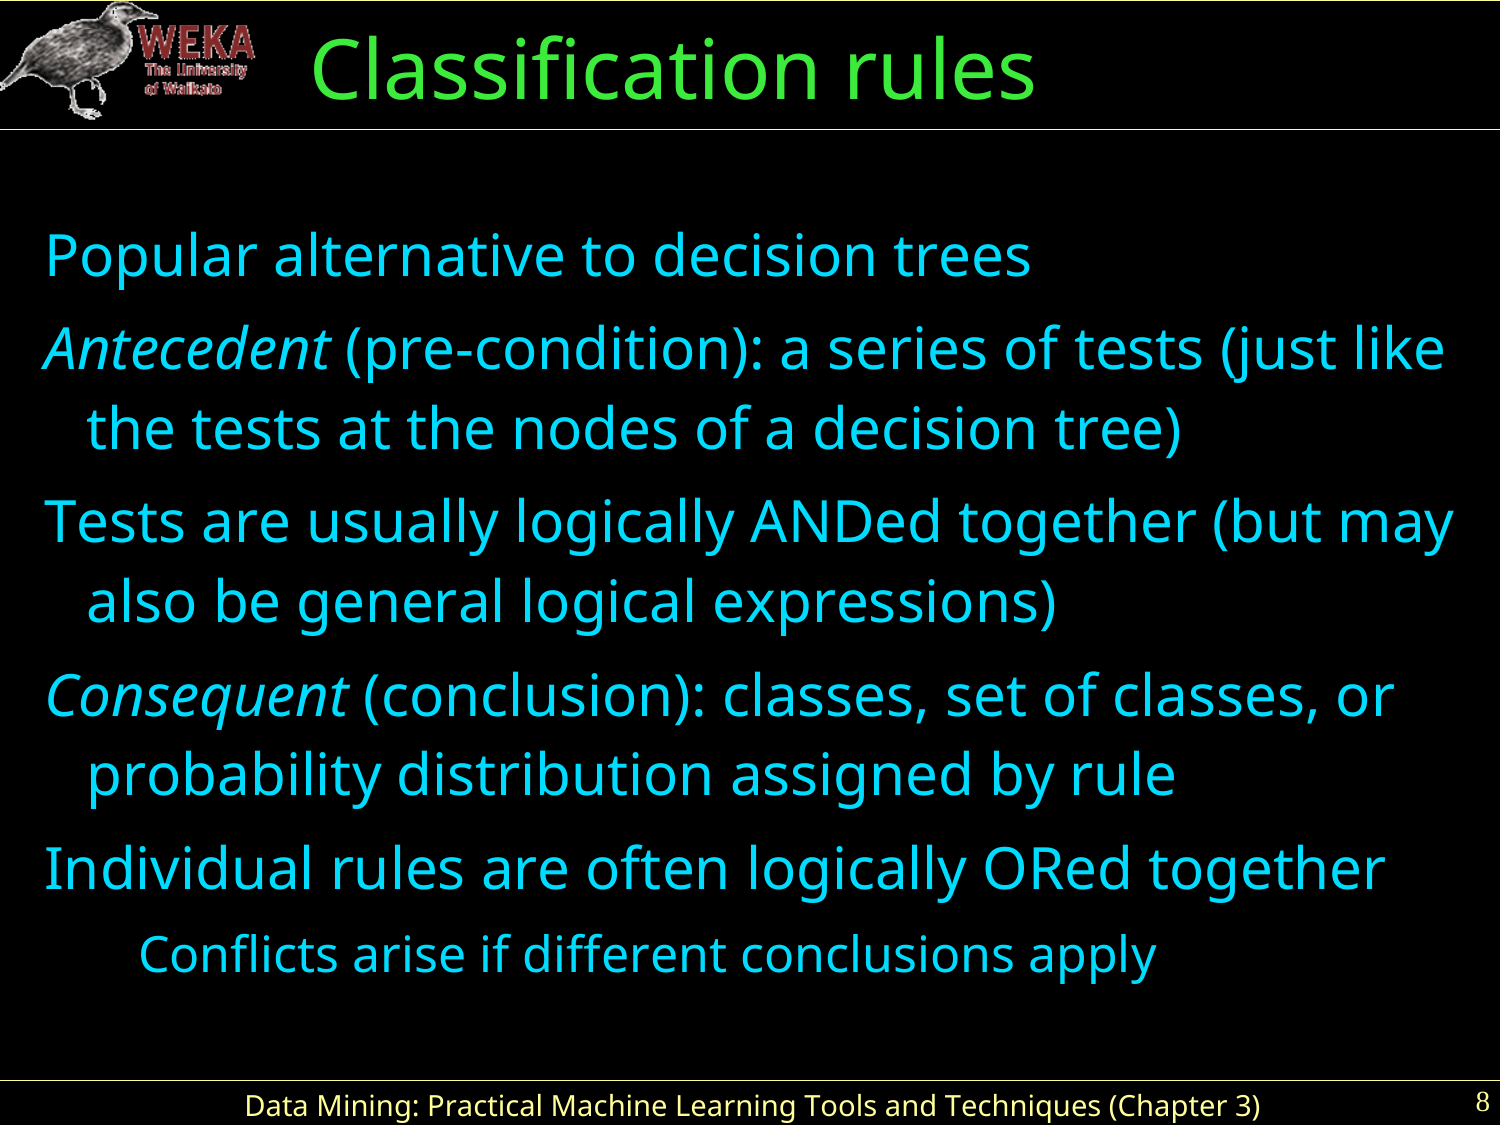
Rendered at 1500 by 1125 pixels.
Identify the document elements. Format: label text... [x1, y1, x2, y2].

picture [0, 1, 266, 129]
title Classification rules [295, 0, 1500, 148]
text_box Popular alternative to decision trees Antecedent (pre-condition): a series of tests (just like the tests at the nodes of a decision tree) Tests are usually logically ANDed together (but may also be general logical expressions) Consequent (conclusion): classes, set of classes, or probability distribution assigned by rule Individual rules are often logically ORed together Conflicts arise if different conclusions apply [29, 206, 1477, 884]
